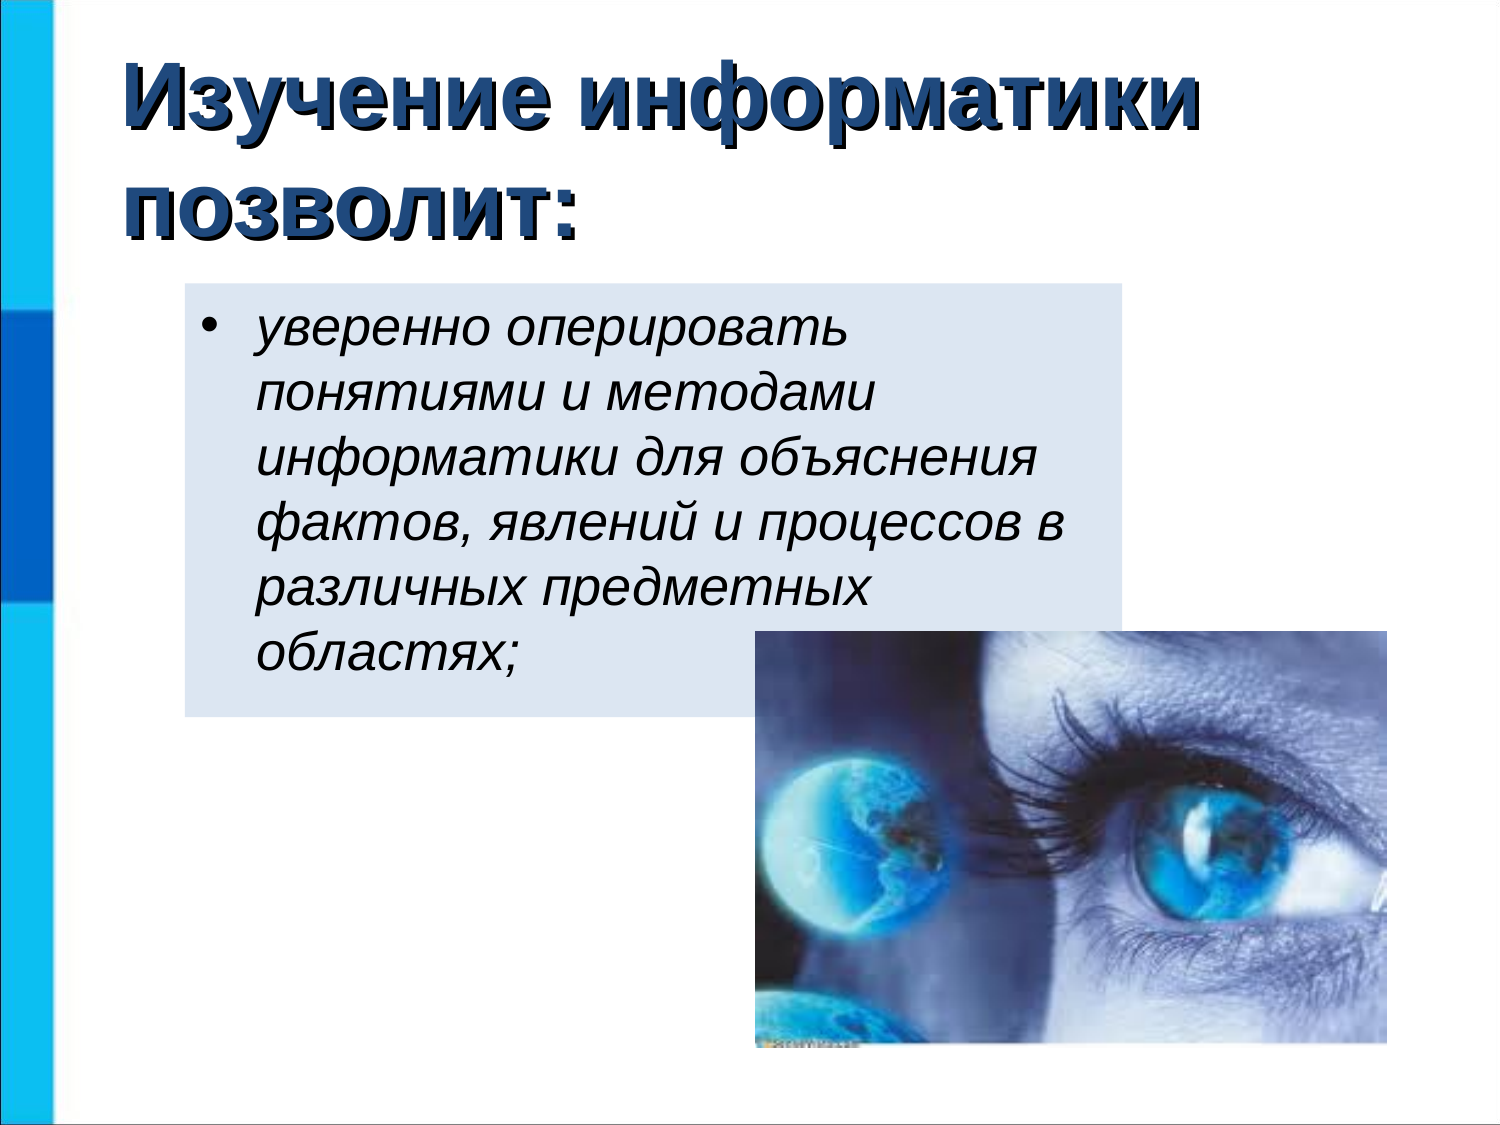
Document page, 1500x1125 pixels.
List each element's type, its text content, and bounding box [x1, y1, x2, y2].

list уверенно оперировать понятиями и методами информатики для объяснения фактов, явлений и процессов в различных предметных областях; [184, 283, 1123, 718]
title Изучение информатики позволит: [105, 36, 1473, 252]
picture [0, 0, 1500, 1125]
